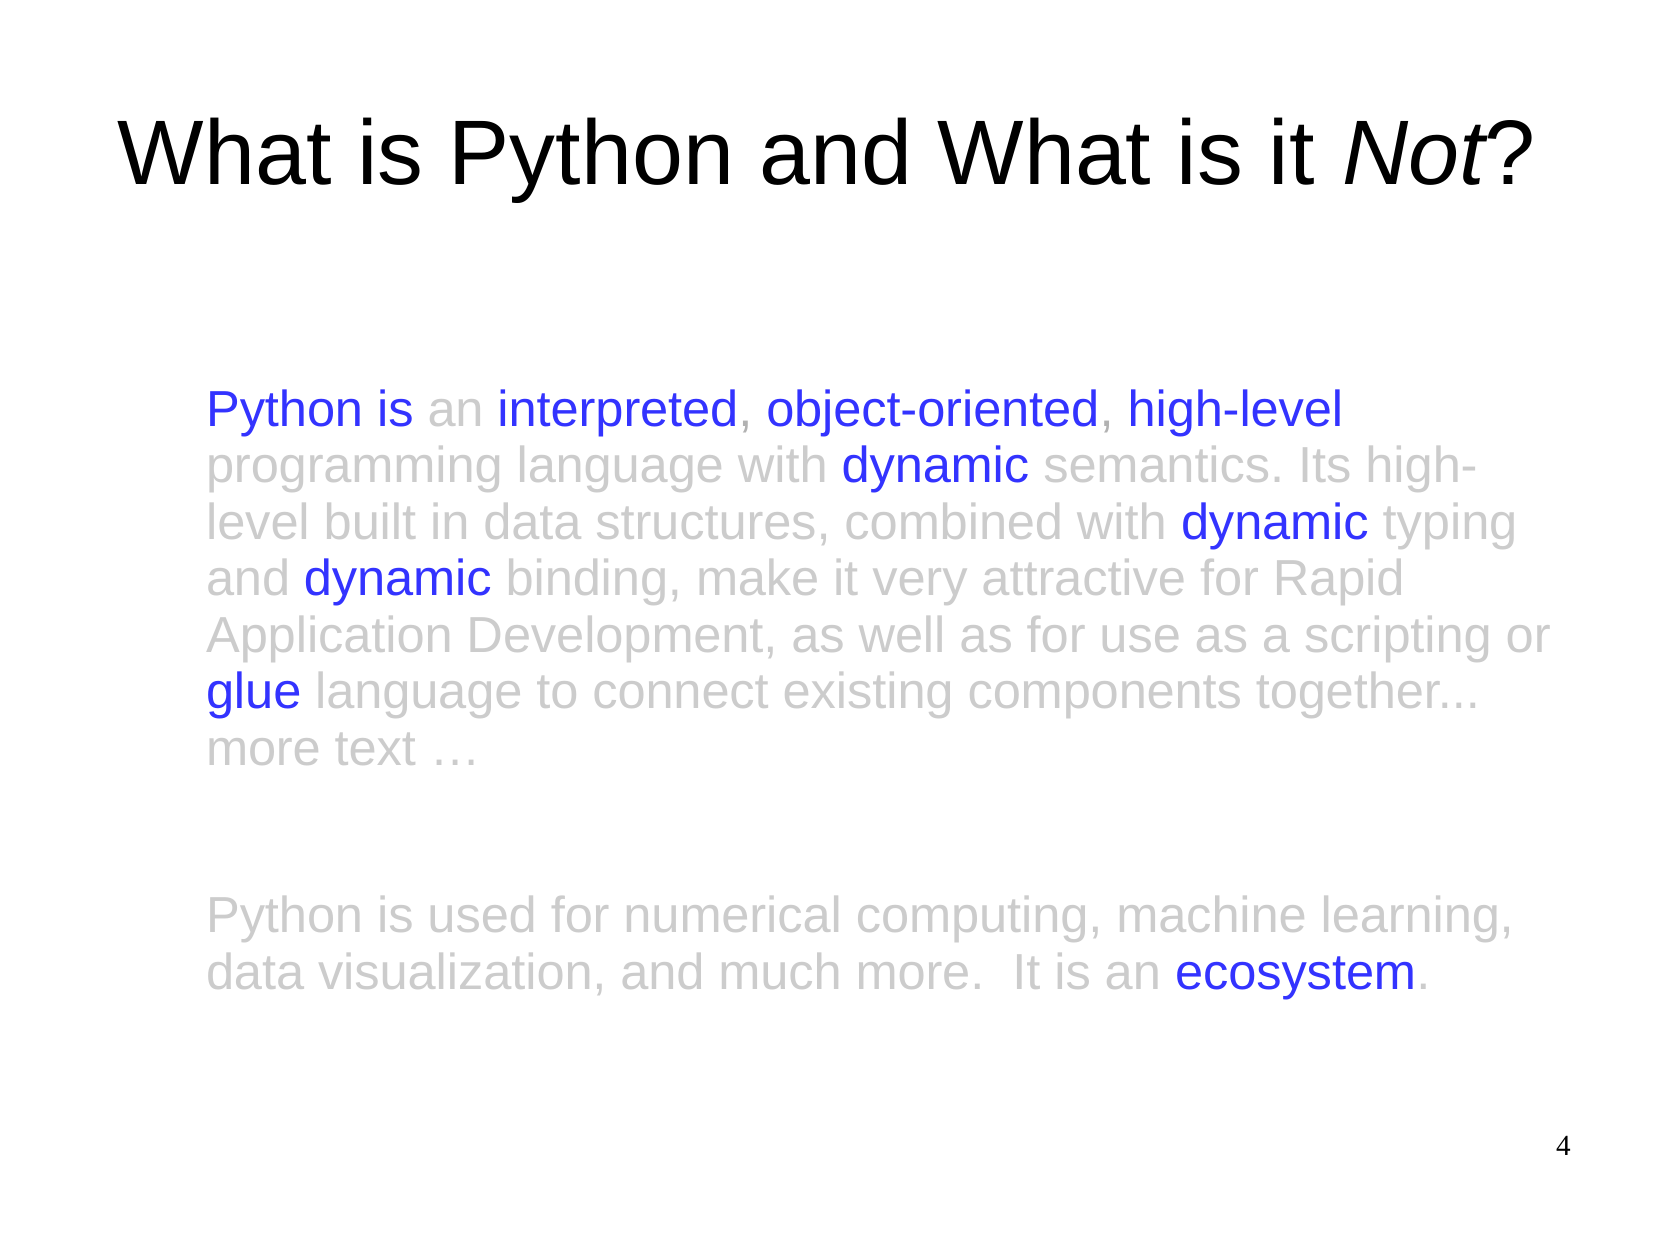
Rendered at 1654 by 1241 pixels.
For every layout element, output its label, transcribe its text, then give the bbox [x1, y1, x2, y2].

list Python is an interpreted, object-oriented, high-level programming language with dynamic semantics. Its high-level built in data structures, combined with dynamic typing and dynamic binding, make it very attractive for Rapid Application Development, as well as for use as a scripting or glue language to connect existing components together... more text … Python is used for numerical computing, machine learning, data visualization, and much more. It is an ecosystem. [82, 290, 1571, 1010]
title What is Python and What is it Not? [82, 49, 1571, 257]
